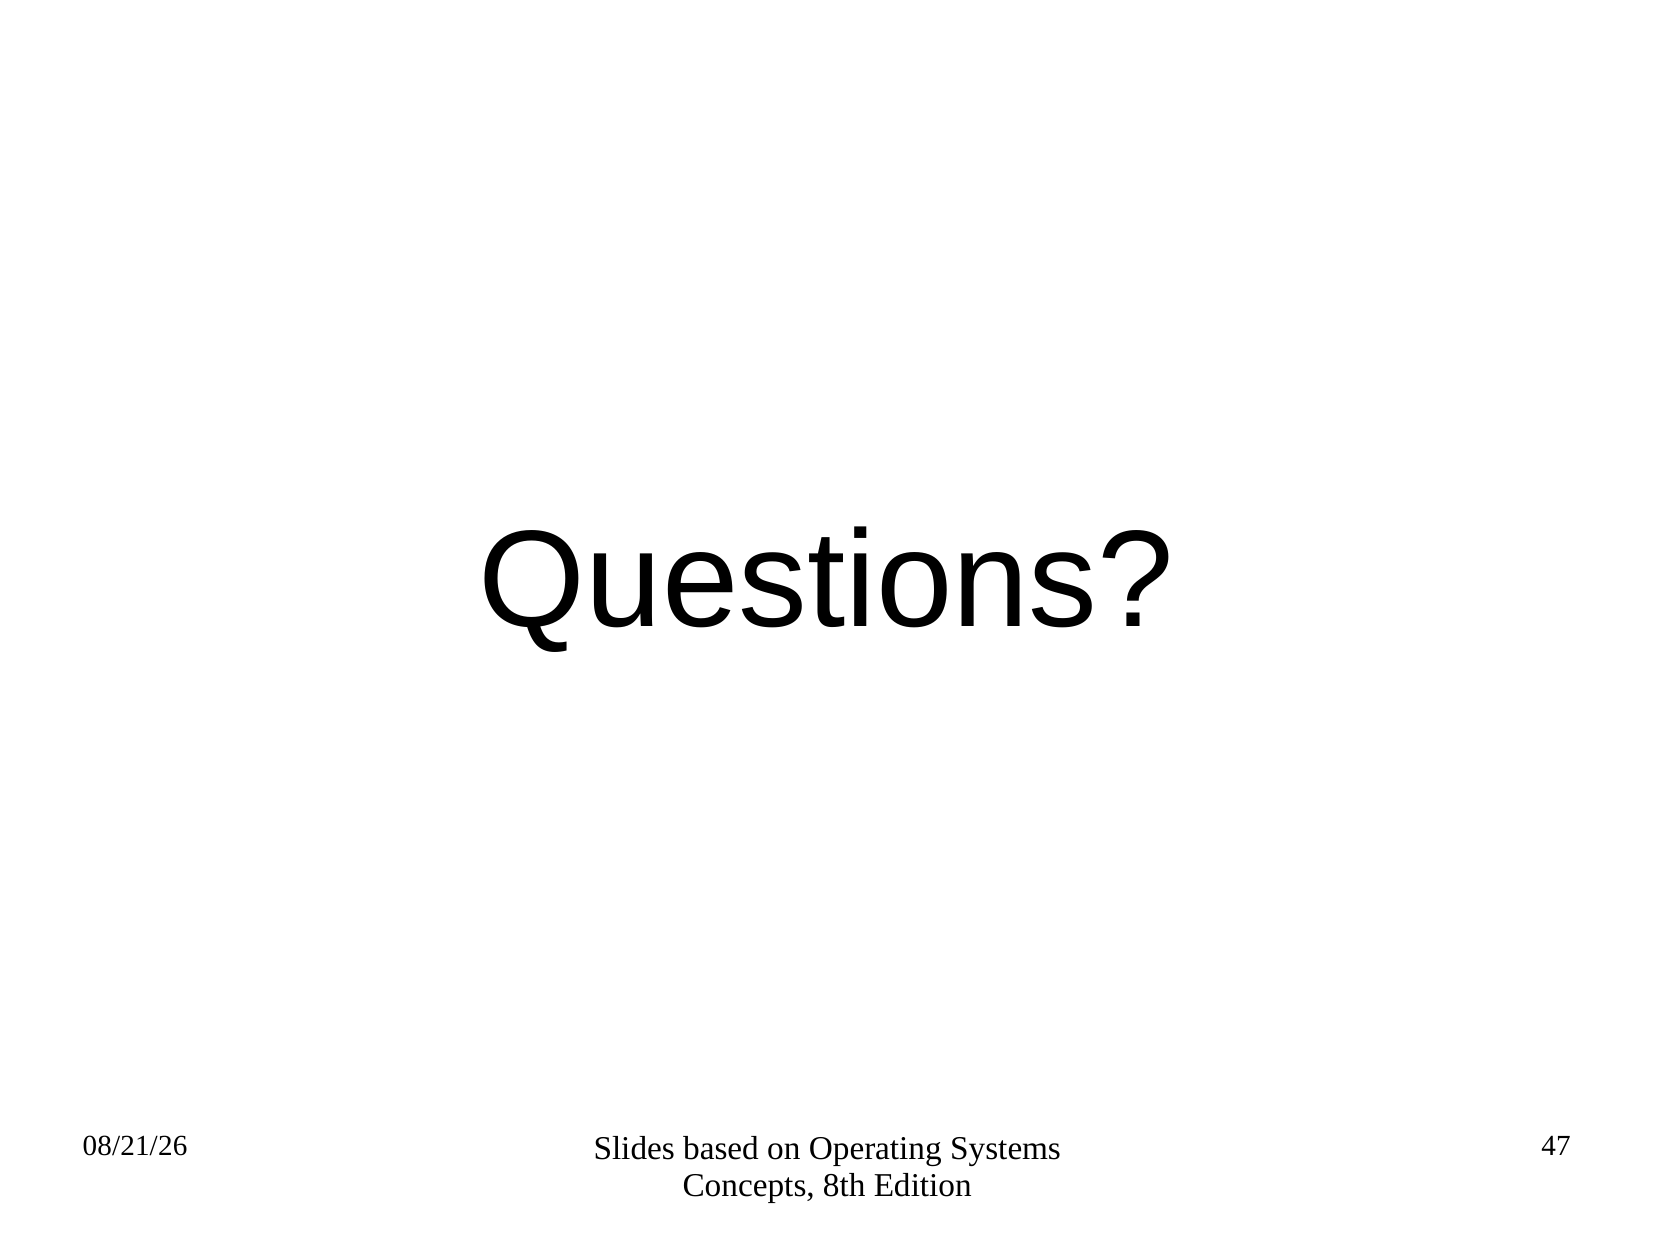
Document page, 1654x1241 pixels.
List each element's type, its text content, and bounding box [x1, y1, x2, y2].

subtitle Questions? [82, 49, 1571, 1109]
